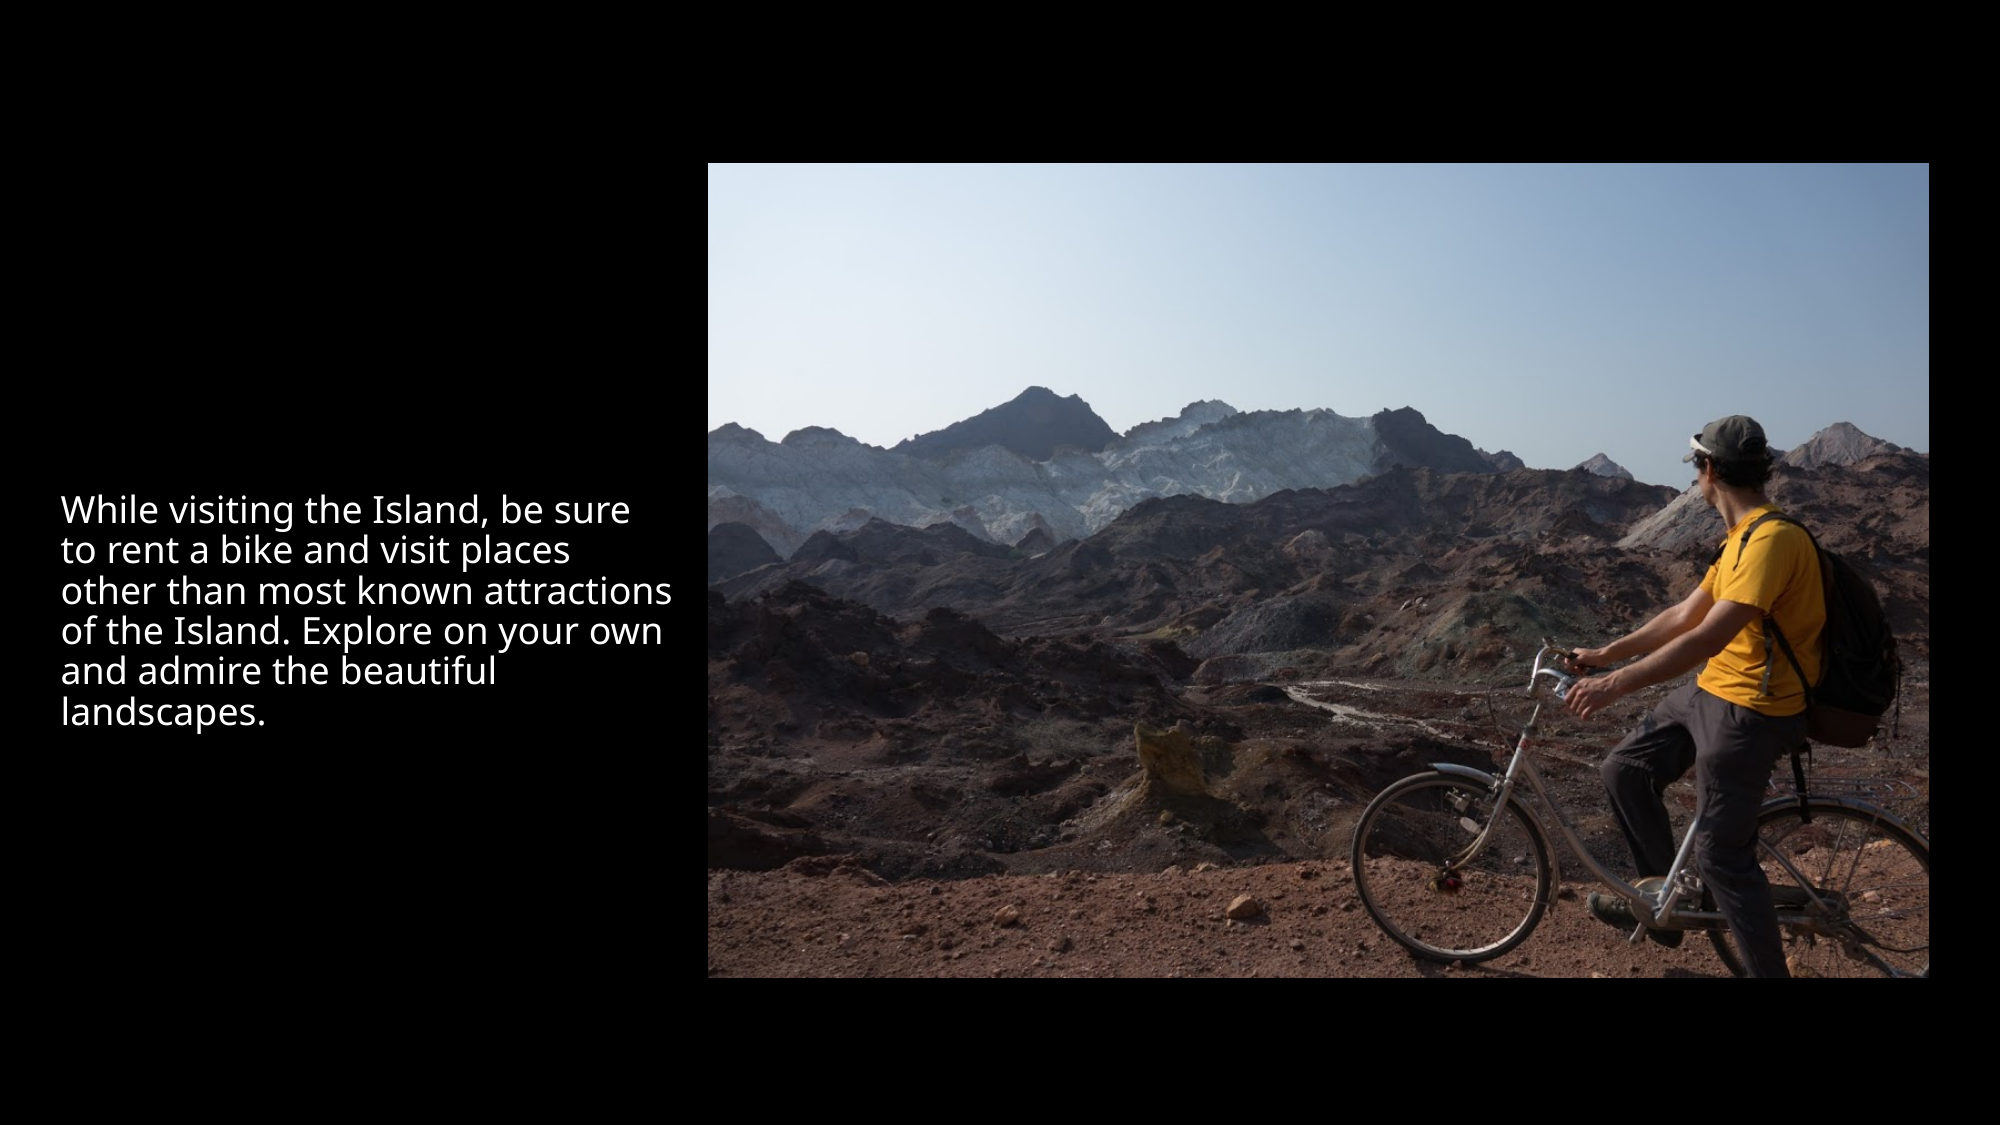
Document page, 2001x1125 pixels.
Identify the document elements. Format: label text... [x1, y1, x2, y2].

picture [708, 163, 1929, 978]
list While visiting the Island, be sure to rent a bike and visit places other than most known attractions of the Island. Explore on your own and admire the beautiful landscapes. [45, 483, 691, 1109]
